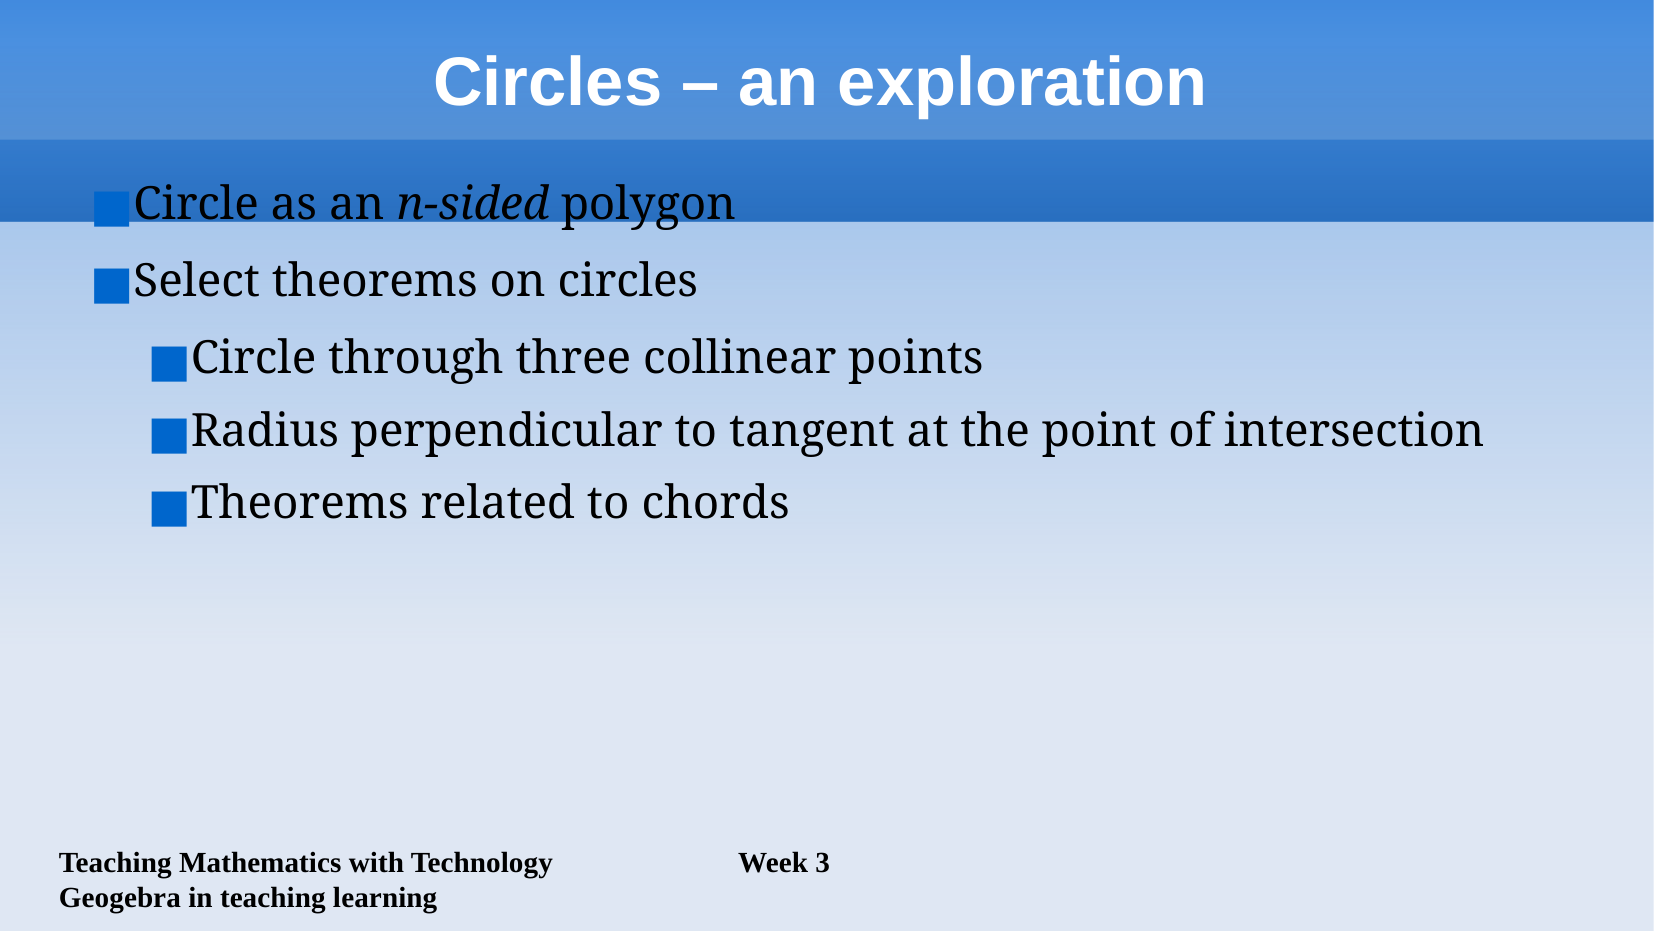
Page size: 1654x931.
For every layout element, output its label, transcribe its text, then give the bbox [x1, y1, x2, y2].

picture [0, 0, 1654, 931]
text_box Circle as an n-sided polygon Select theorems on circles Circle through three collinear points Radius perpendicular to tangent at the point of intersection Theorems related to chords [76, 173, 1565, 813]
text_box Circles – an exploration [76, 0, 1565, 156]
